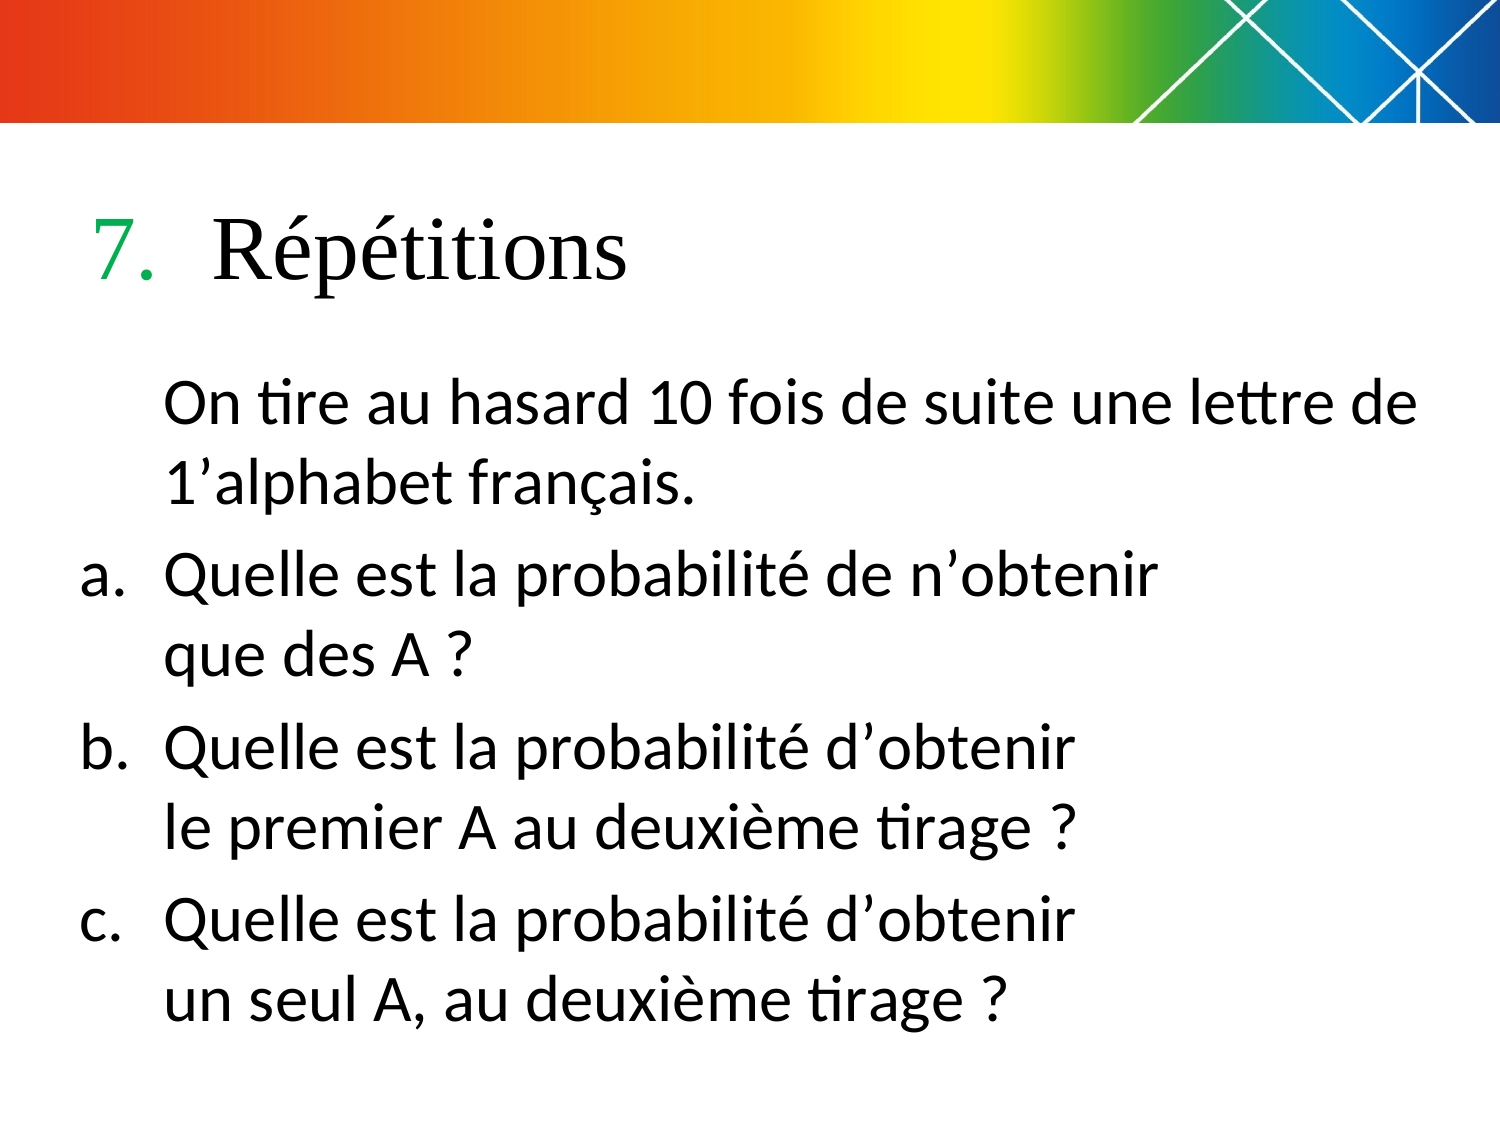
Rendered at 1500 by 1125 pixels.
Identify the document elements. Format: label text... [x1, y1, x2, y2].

picture [1340, 0, 1500, 123]
picture [0, 0, 1359, 123]
title Répétitions [75, 163, 1426, 350]
text_box On tire au hasard 10 fois de suite une lettre de 1’alphabet français. Quelle est la probabilité de n’obtenir que des A ? Quelle est la probabilité d’obtenir le premier A au deuxième tirage ? Quelle est la probabilité d’obtenir un seul A, au deuxième tirage ? [64, 350, 1459, 1125]
